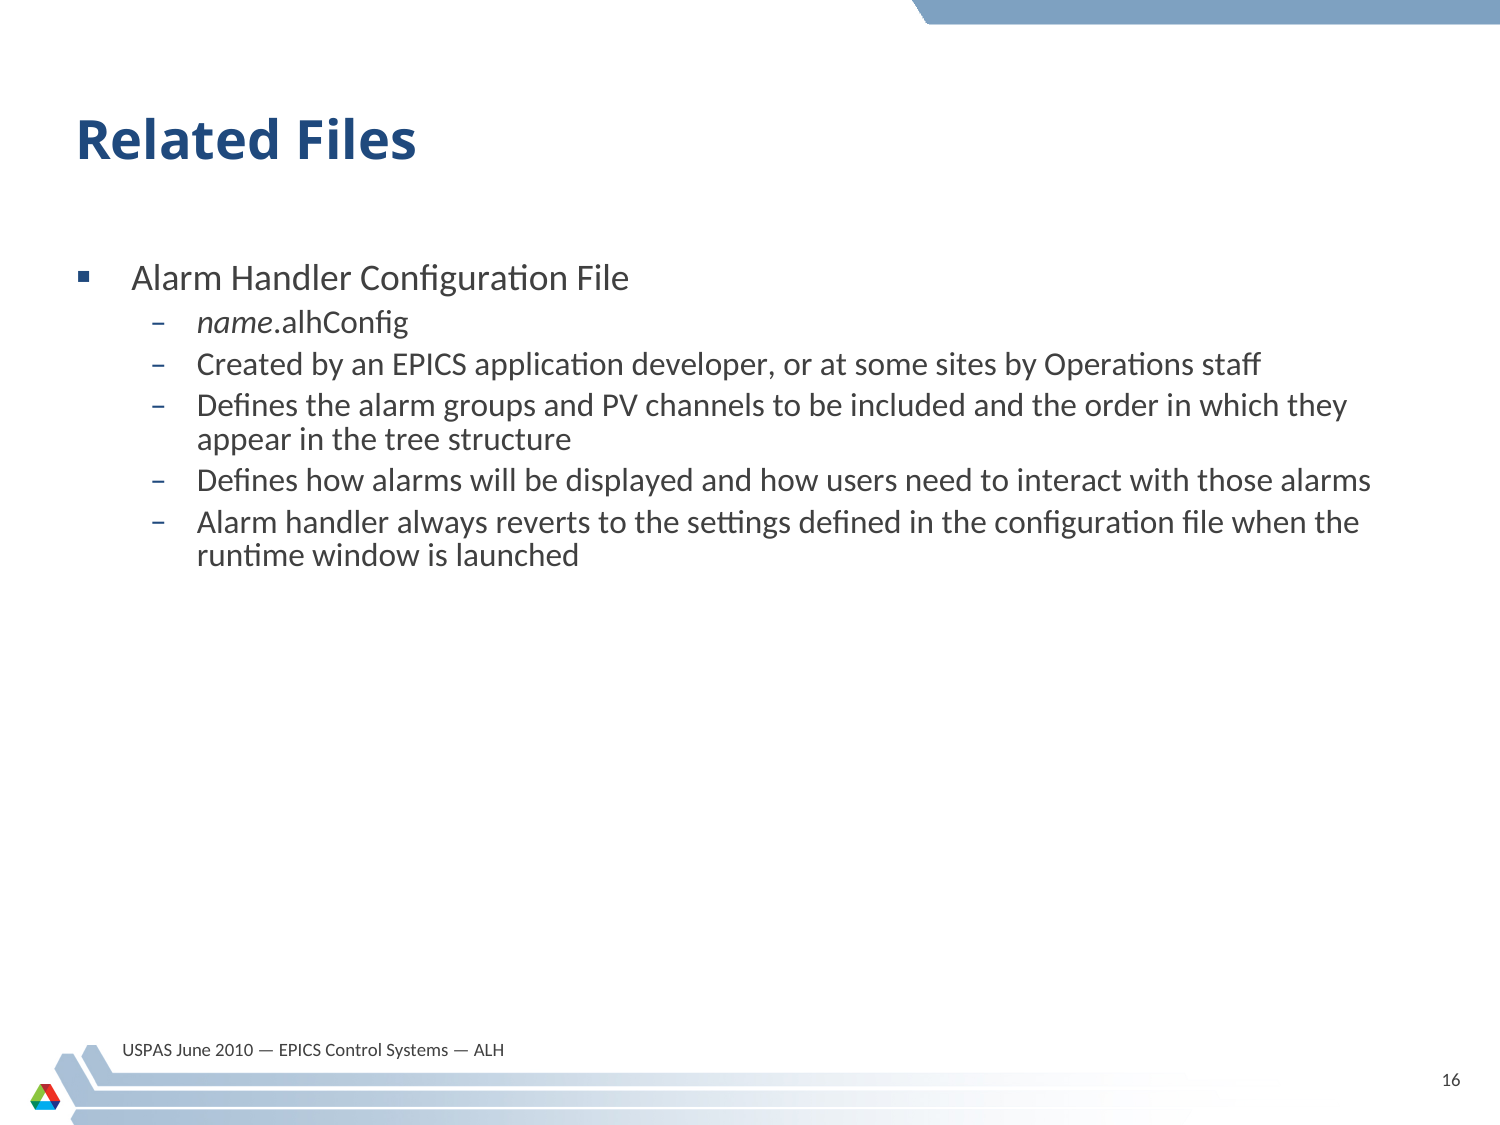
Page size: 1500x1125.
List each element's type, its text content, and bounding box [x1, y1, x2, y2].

picture [0, 1037, 1500, 1125]
picture [0, 0, 1500, 26]
list Alarm Handler Configuration File name.alhConfig Created by an EPICS application developer, or at some sites by Operations staff Defines the alarm groups and PV channels to be included and the order in which they appear in the tree structure Defines how alarms will be displayed and how users need to interact with those alarms Alarm handler always reverts to the settings defined in the configuration file when the runtime window is launched [75, 262, 1426, 1006]
title Related Files [75, 45, 1426, 233]
